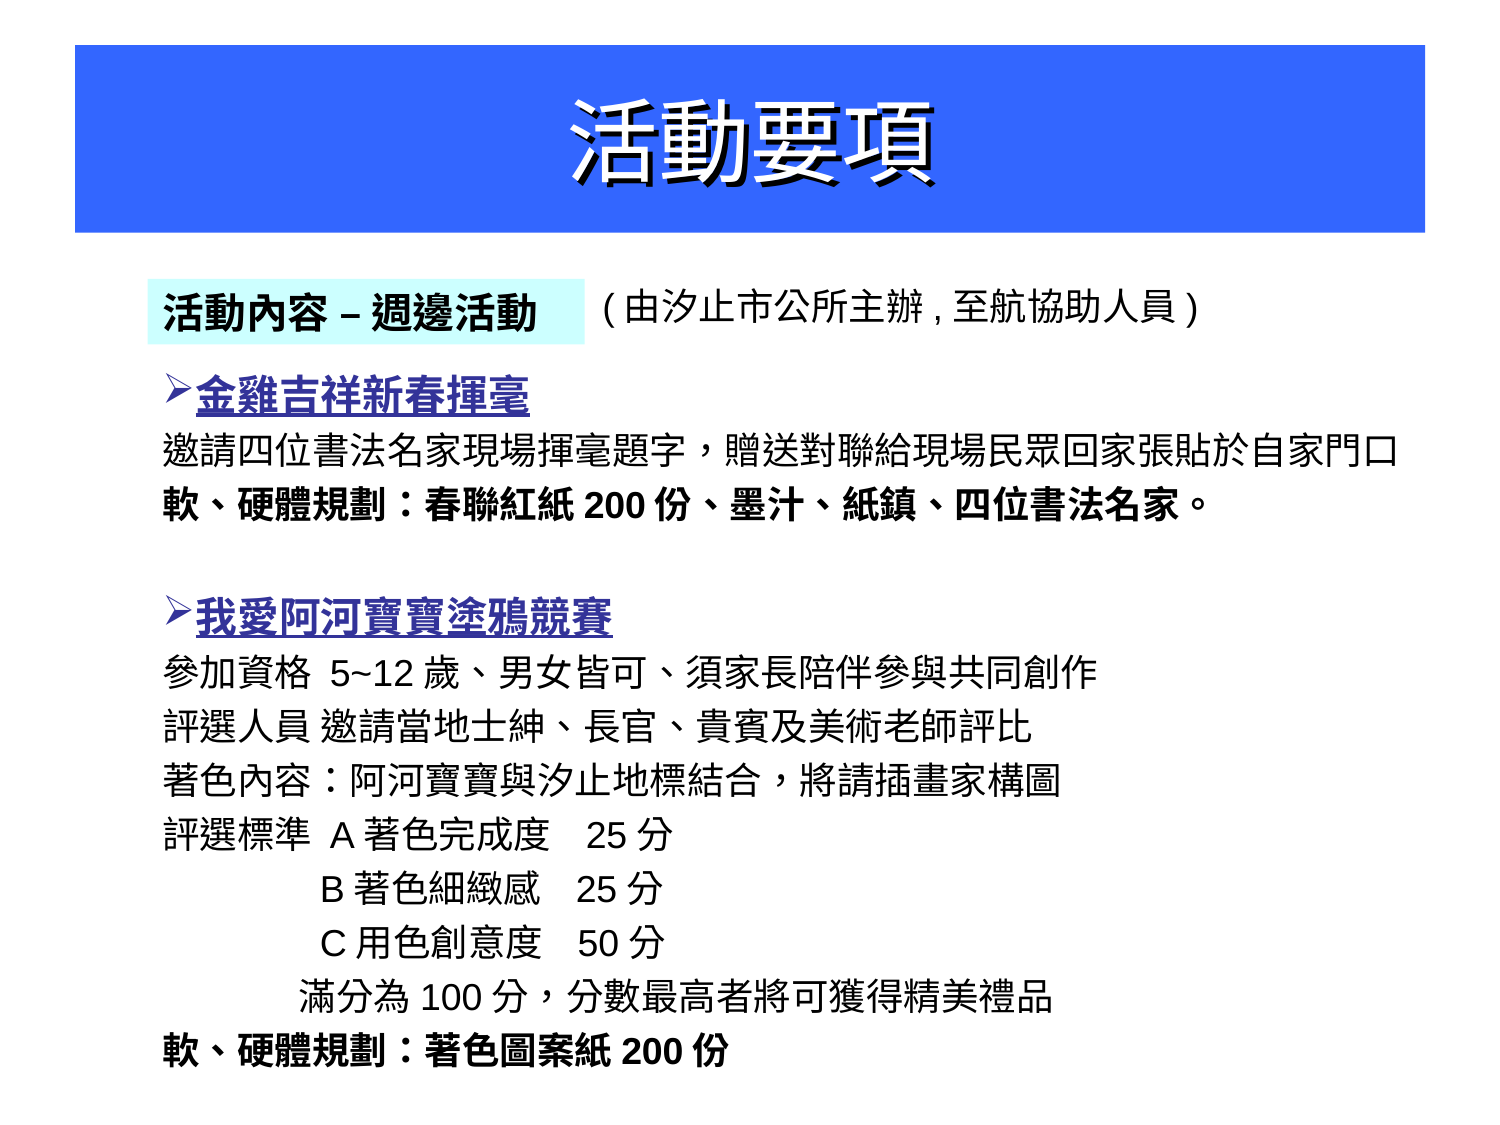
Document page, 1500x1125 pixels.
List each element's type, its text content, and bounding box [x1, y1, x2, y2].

text_box 活動內容 – 週邊活動 [147, 278, 585, 345]
text_box (由汐止市公所主辦,至航協助人員) [587, 274, 1214, 336]
text_box 金雞吉祥新春揮毫 邀請四位書法名家現場揮毫題字，贈送對聯給現場民眾回家張貼於自家門口 軟、硬體規劃：春聯紅紙200份、墨汁、紙鎮、四位書法名家。 我愛阿河寶寶塗鴉競賽 參加資格 5~12歲、男女皆可、須家長陪伴參與共同創作 評選人員 邀請當地士紳、長官、貴賓及美術老師評比 著色內容：阿河寶寶與汐止地標結合，將請插畫家構圖 評選標準 A著色完成度 25分 B著色細緻感 25分 C用色創意度 50分 滿分為100分，分數最高者將可獲得精美禮品 軟、硬體規劃：著色圖案紙200份 [147, 350, 1415, 1080]
title 活動要項 [75, 45, 1426, 233]
